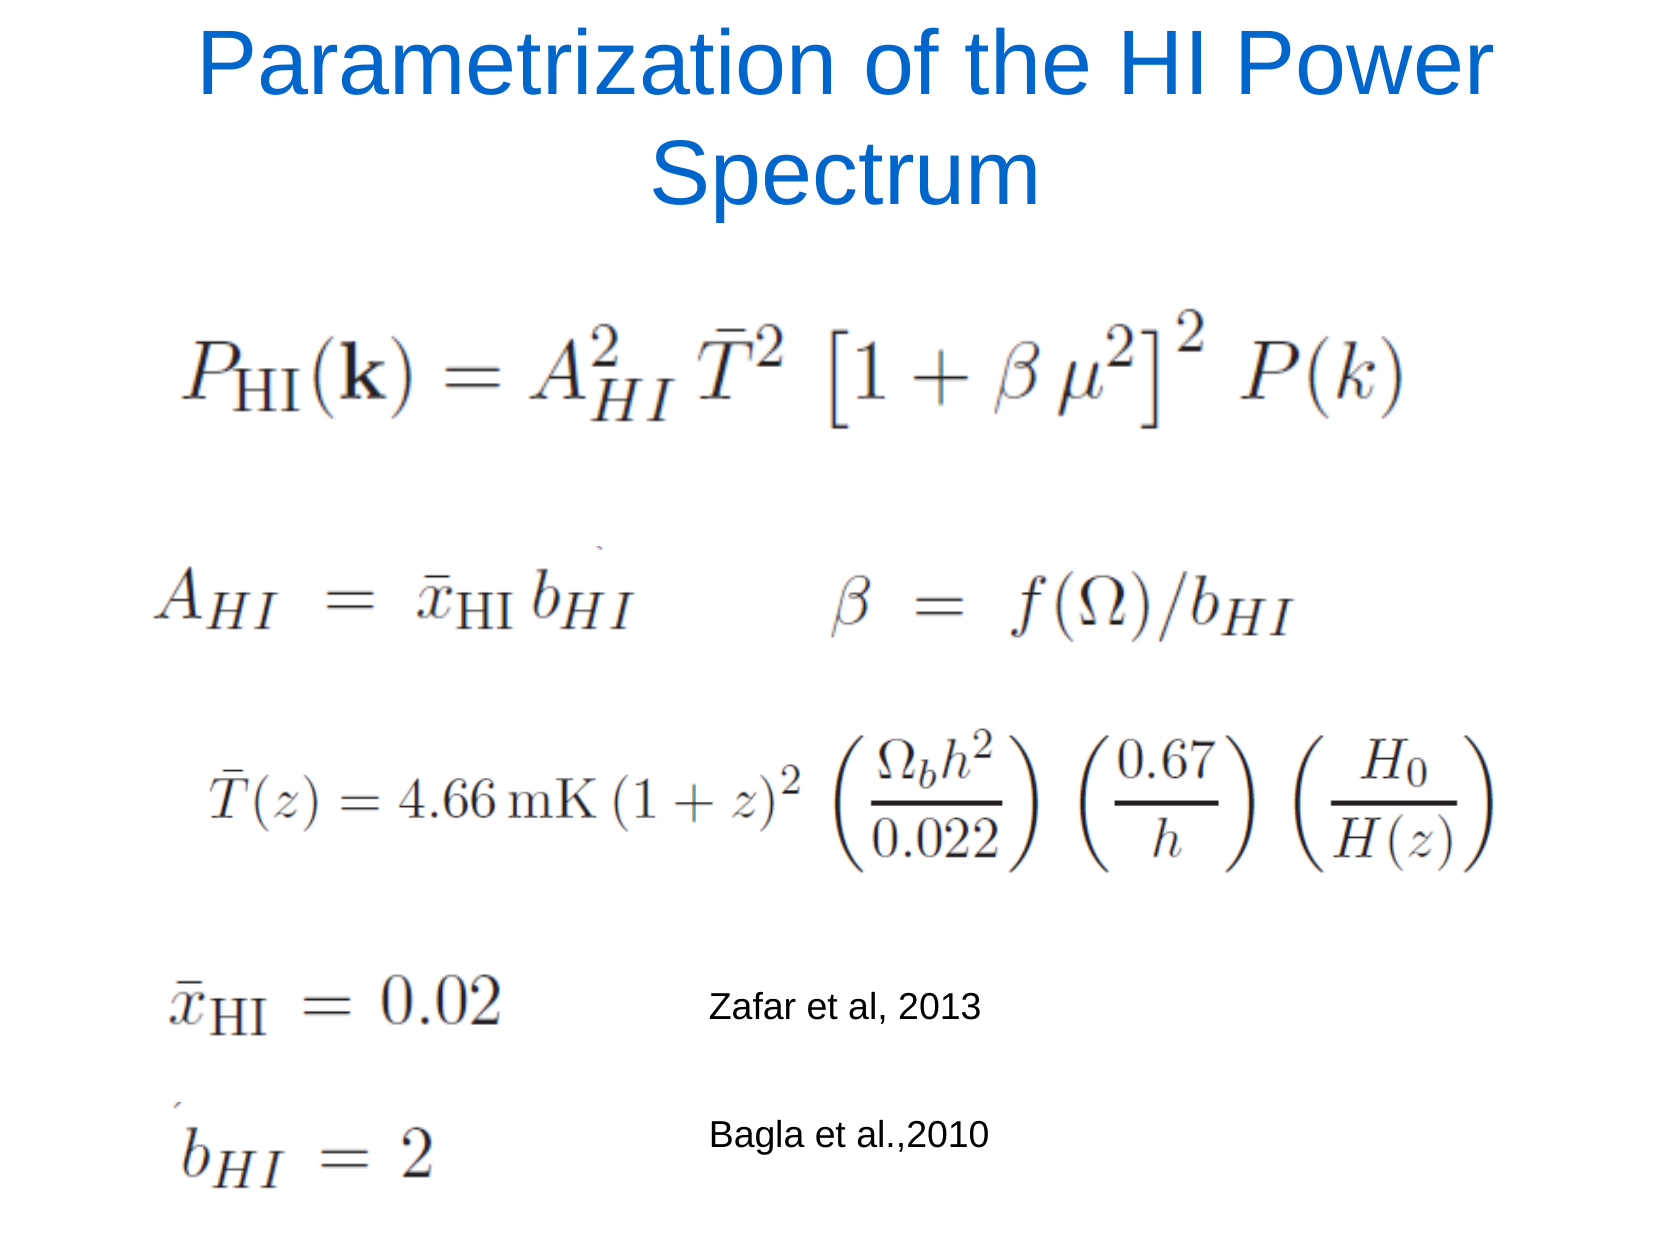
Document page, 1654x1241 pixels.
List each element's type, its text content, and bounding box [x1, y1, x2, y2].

text_box Bagla et al.,2010 [658, 1102, 1005, 1164]
picture [133, 546, 659, 651]
picture [122, 693, 1515, 901]
picture [123, 256, 1415, 482]
picture [828, 531, 1321, 651]
title Parametrization of the HI Power Spectrum [122, 9, 1535, 216]
picture [164, 958, 523, 1051]
text_box Zafar et al, 2013 [658, 974, 997, 1035]
picture [164, 1102, 456, 1195]
